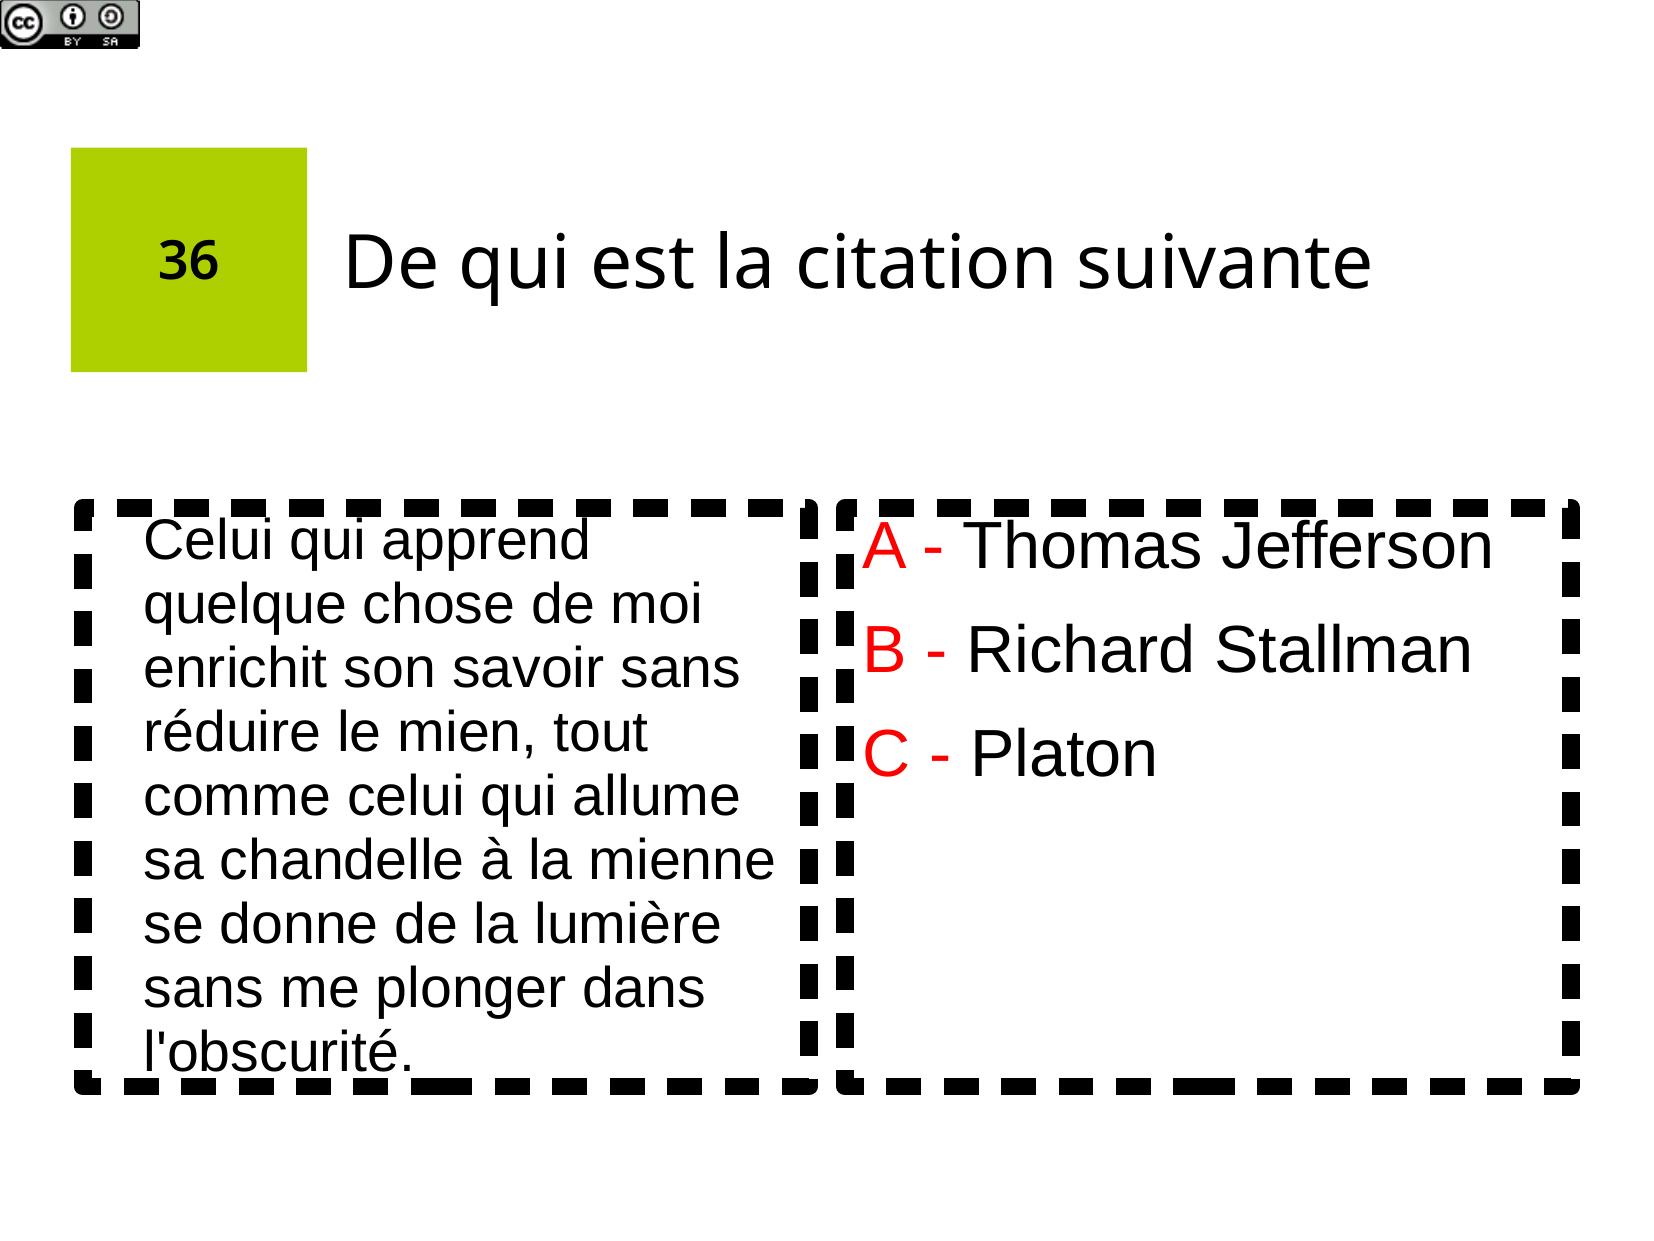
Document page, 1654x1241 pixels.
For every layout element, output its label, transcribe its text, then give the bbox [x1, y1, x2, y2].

list Thomas Jefferson Richard Stallman Platon [845, 507, 1572, 1087]
list Celui qui apprend quelque chose de moi enrichit son savoir sans réduire le mien, tout comme celui qui allume sa chandelle à la mienne se donne de la lumière sans me plonger dans l'obscurité. [82, 507, 809, 1087]
picture [0, 0, 140, 49]
title De qui est la citation suivante [342, 59, 1571, 461]
